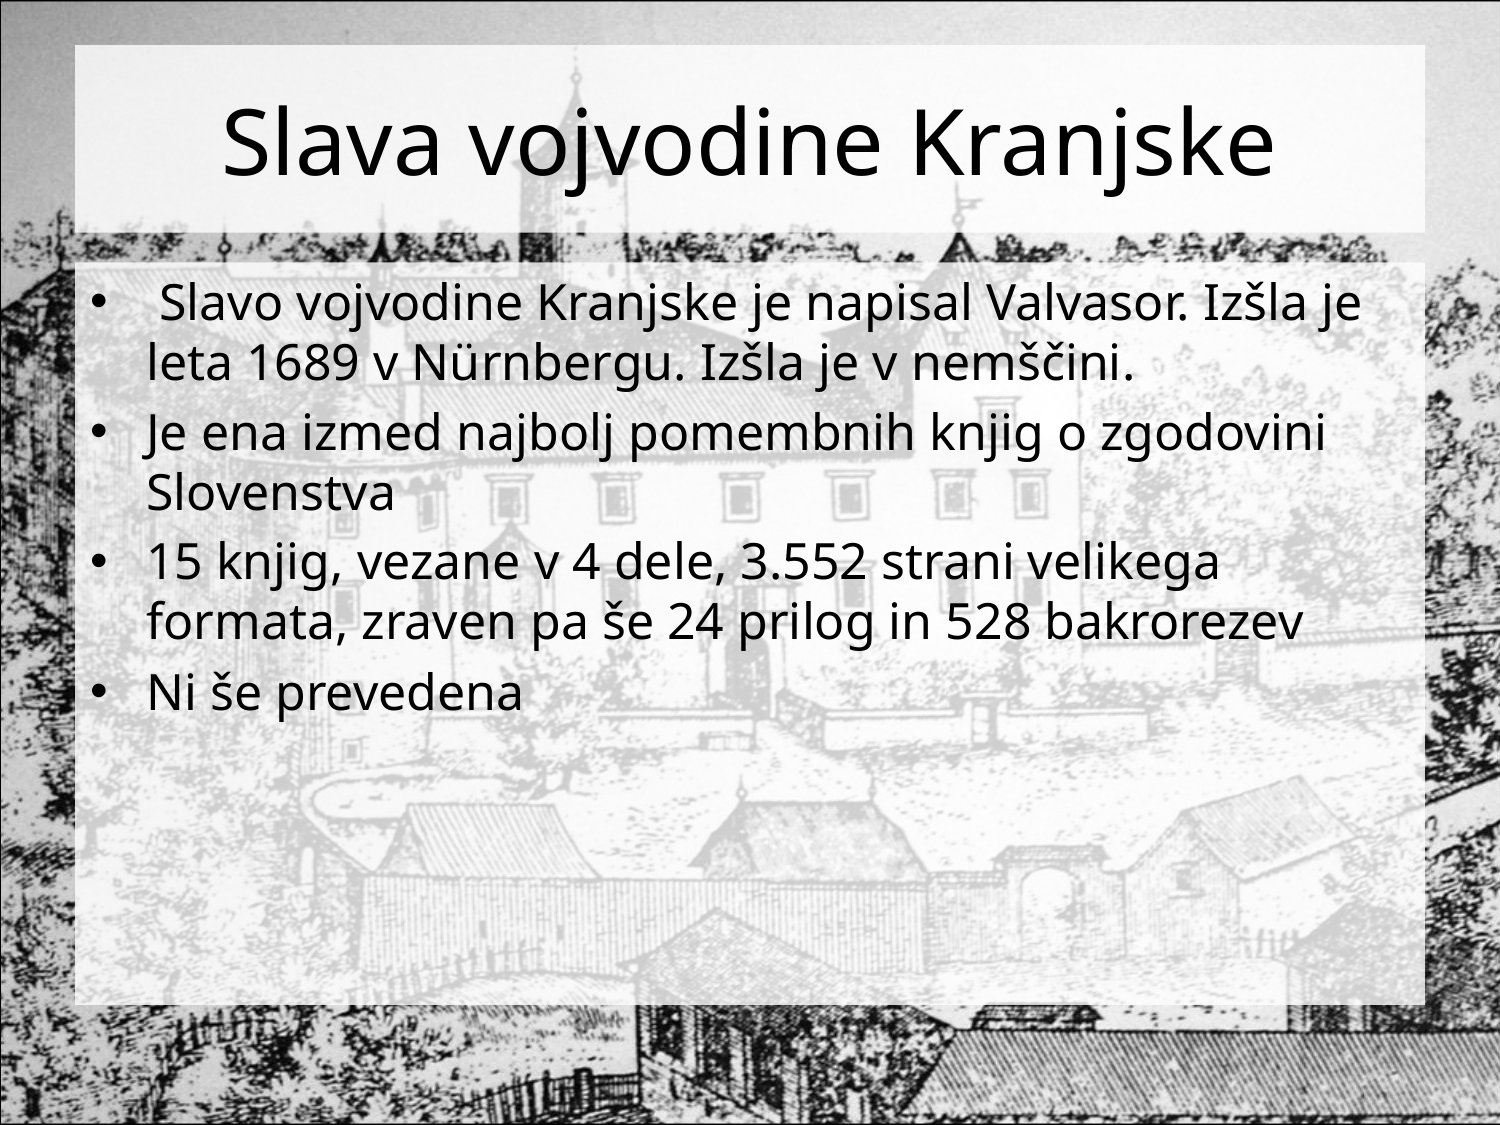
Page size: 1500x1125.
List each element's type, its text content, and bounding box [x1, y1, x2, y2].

list Slavo vojvodine Kranjske je napisal Valvasor. Izšla je leta 1689 v Nürnbergu. Izšla je v nemščini. Je ena izmed najbolj pomembnih knjig o zgodovini Slovenstva 15 knjig, vezane v 4 dele, 3.552 strani velikega formata, zraven pa še 24 prilog in 528 bakrorezev Ni še prevedena [75, 262, 1425, 1005]
picture [0, 0, 1500, 1125]
title Slava vojvodine Kranjske [75, 45, 1425, 233]
